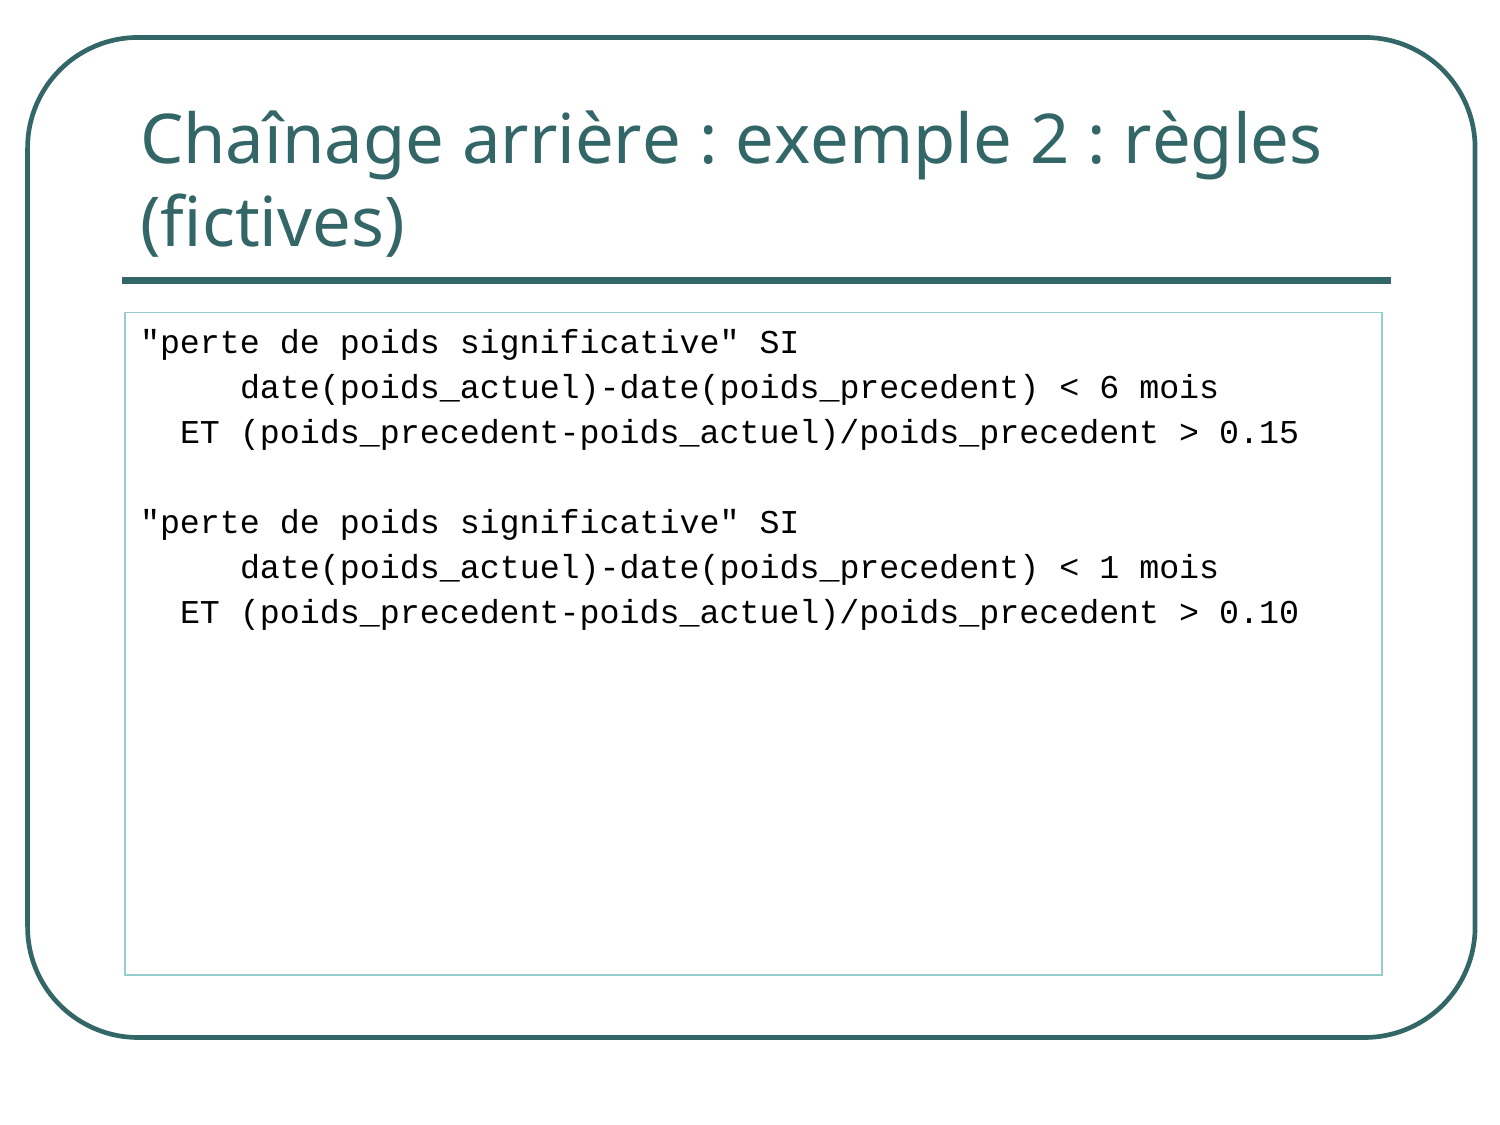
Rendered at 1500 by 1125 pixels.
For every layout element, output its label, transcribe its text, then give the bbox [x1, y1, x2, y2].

list "perte de poids significative" SI date(poids_actuel)-date(poids_precedent) < 6 mois ET (poids_precedent-poids_actuel)/poids_precedent > 0.15 "perte de poids significative" SI date(poids_actuel)-date(poids_precedent) < 1 mois ET (poids_precedent-poids_actuel)/poids_precedent > 0.10 [125, 312, 1382, 976]
title Chaînage arrière : exemple 2 : règles (fictives) [125, 87, 1388, 208]
